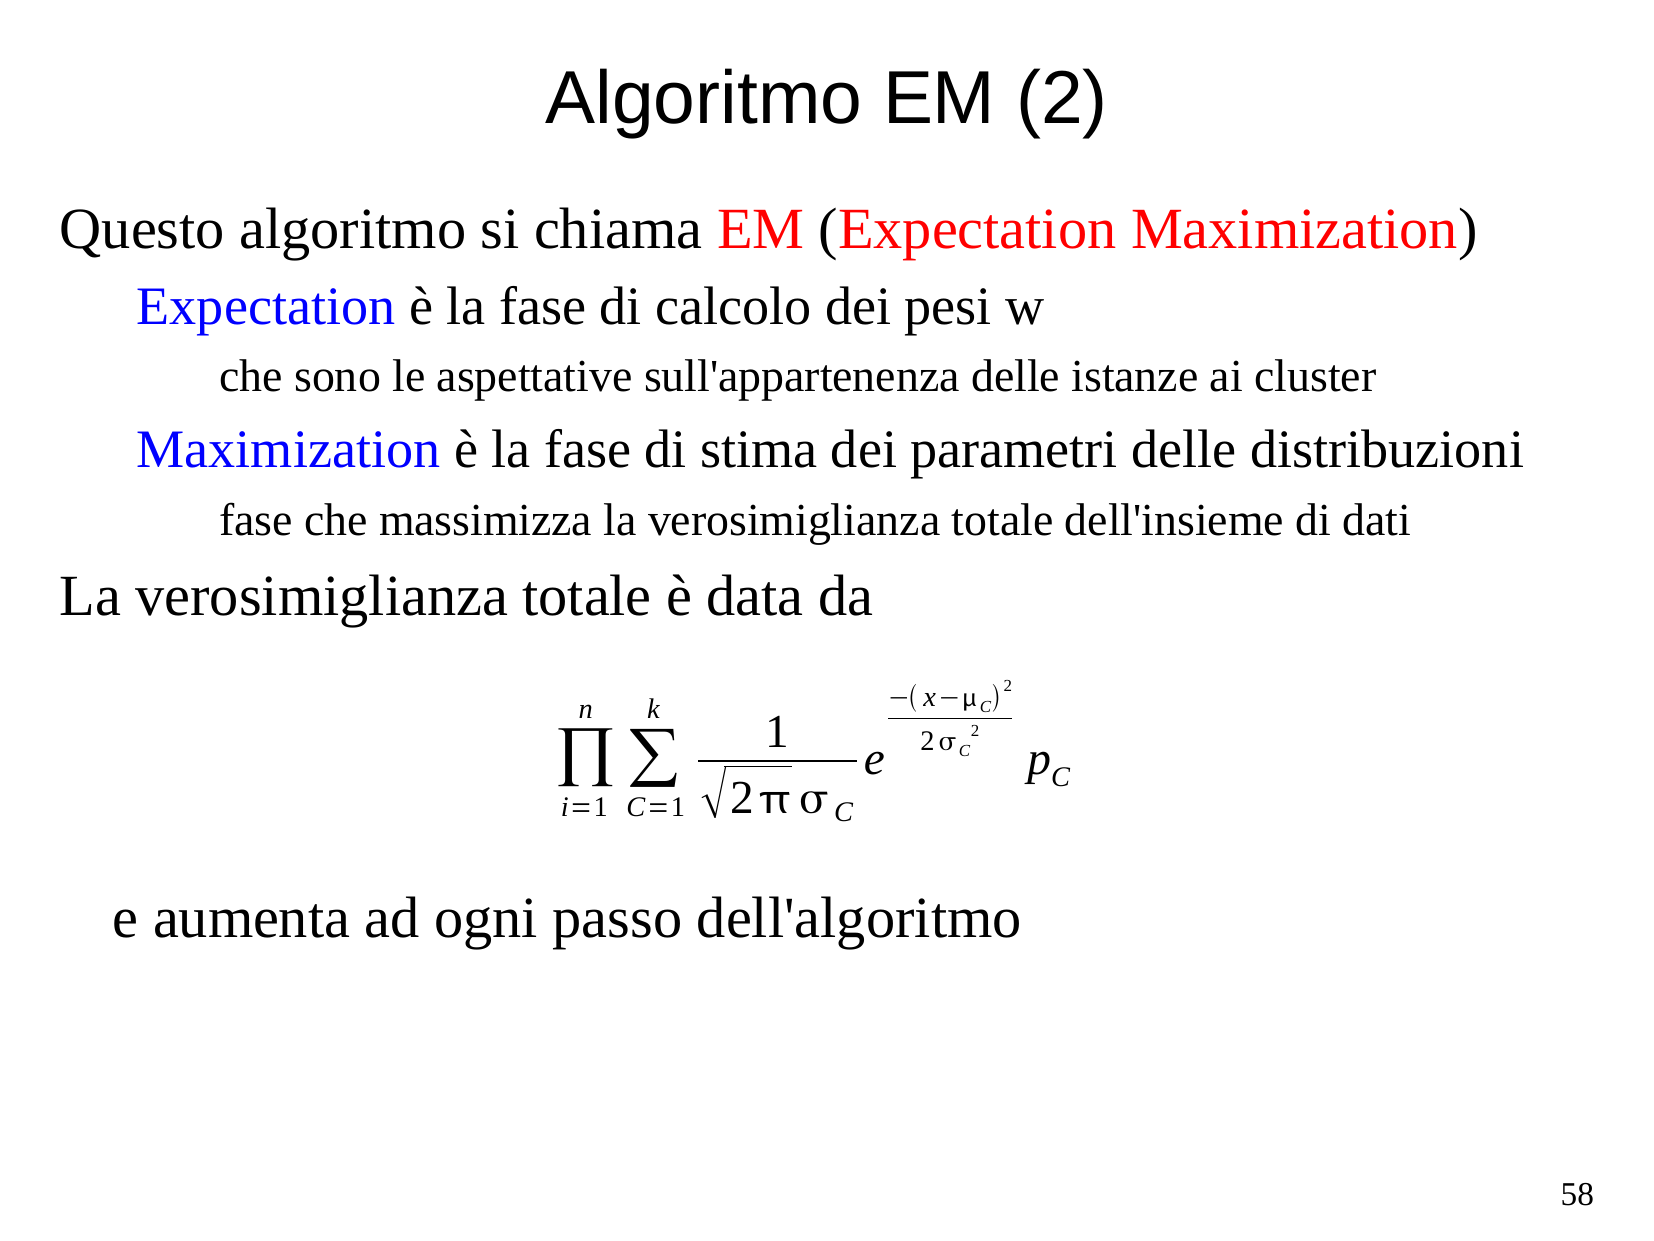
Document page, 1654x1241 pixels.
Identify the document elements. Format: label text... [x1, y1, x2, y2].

chart [543, 676, 1082, 830]
list Questo algoritmo si chiama EM (Expectation Maximization) Expectation è la fase di calcolo dei pesi w che sono le aspettative sull'appartenenza delle istanze ai cluster Maximization è la fase di stima dei parametri delle distribuzioni fase che massimizza la verosimiglianza totale dell'insieme di dati La verosimiglianza totale è data da e aumenta ad ogni passo dell'algoritmo [42, 196, 1612, 1187]
title Algoritmo EM (2) [37, 30, 1617, 166]
